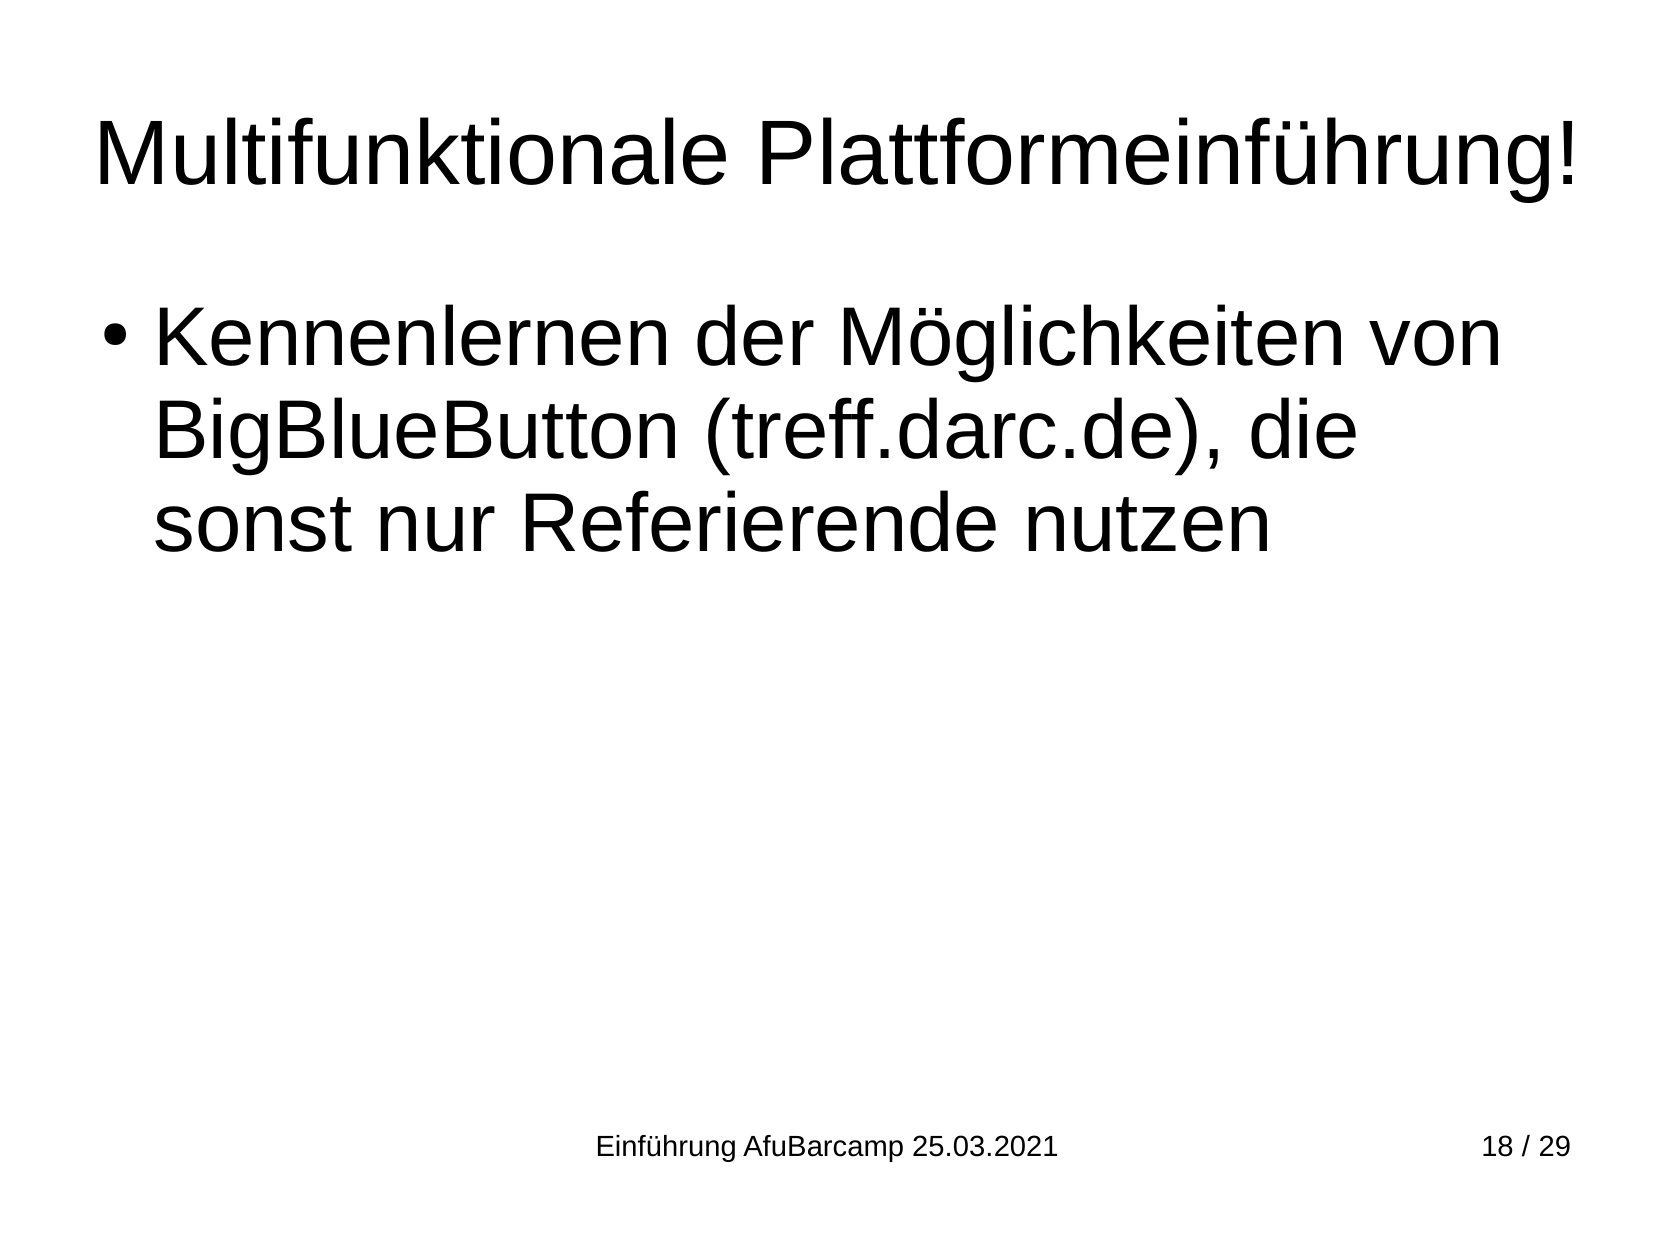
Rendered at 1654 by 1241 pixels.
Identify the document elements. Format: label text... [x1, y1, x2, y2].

title Multifunktionale Plattformeinführung! [82, 49, 1595, 257]
list Kennenlernen der Möglichkeiten von BigBlueButton (treff.darc.de), die sonst nur Referierende nutzen [82, 290, 1571, 1010]
